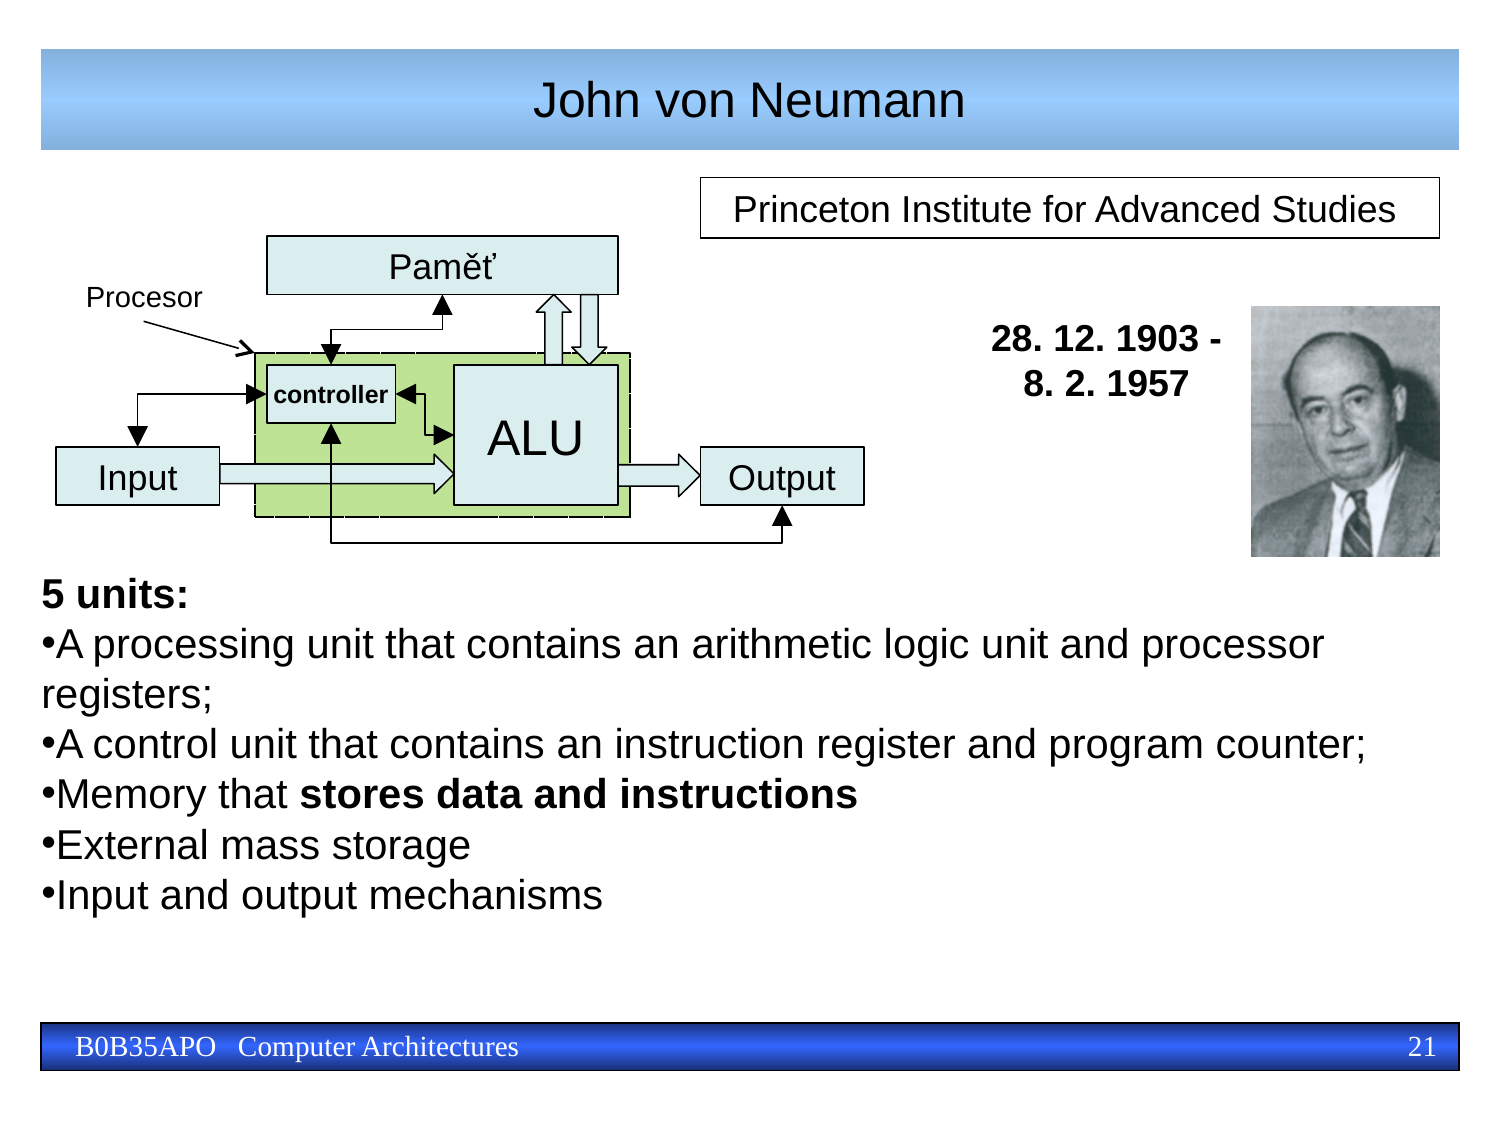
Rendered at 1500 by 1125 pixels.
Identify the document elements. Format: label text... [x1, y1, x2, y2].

title John von Neumann [41, 49, 1459, 150]
text_box [219, 395, 330, 517]
text_box Output [700, 446, 865, 506]
text_box Princeton Institute for Advanced Studies [700, 177, 1440, 238]
text_box [255, 353, 330, 393]
text_box controller [266, 364, 396, 424]
text_box 28. 12. 1903 - 8. 2. 1957 [969, 306, 1244, 412]
text_box Input [55, 446, 220, 506]
text_box Procesor [55, 271, 233, 322]
text_box 5 units: A processing unit that contains an arithmetic logic unit and processor registers; A control unit that contains an instruction register and program counter; Memory that stores data and instructions External mass storage Input and output mechanisms [26, 559, 1486, 985]
picture [1251, 306, 1440, 557]
text_box ALU [454, 364, 618, 506]
text_box [332, 294, 701, 517]
text_box Paměť [266, 235, 619, 295]
